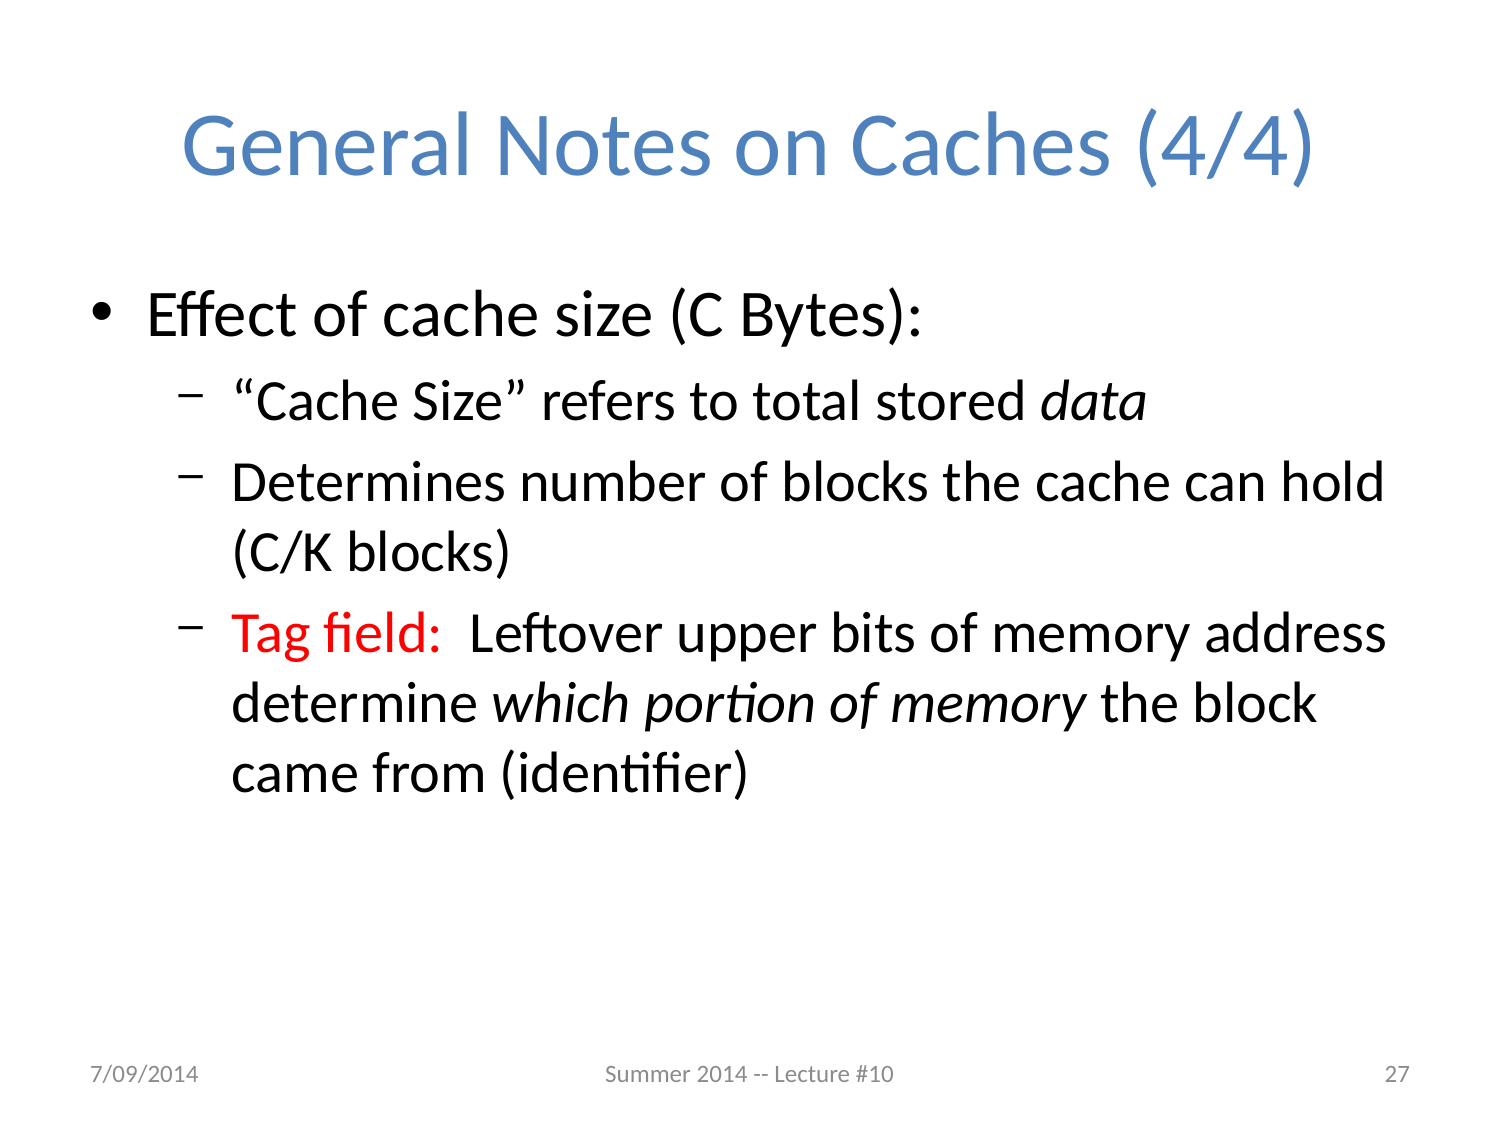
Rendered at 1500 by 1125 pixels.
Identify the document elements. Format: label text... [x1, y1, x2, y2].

list Effect of cache size (C Bytes): “Cache Size” refers to total stored data Determines number of blocks the cache can hold (C/K blocks) Tag field: Leftover upper bits of memory address determine which portion of memory the block came from (identifier) [75, 262, 1425, 1073]
title General Notes on Caches (4/4) [75, 45, 1425, 233]
slide_number 7/09/2014 [75, 1042, 425, 1103]
footer Summer 2014 -- Lecture #10 [512, 1042, 988, 1103]
slide_number <number> [1074, 1042, 1425, 1103]
